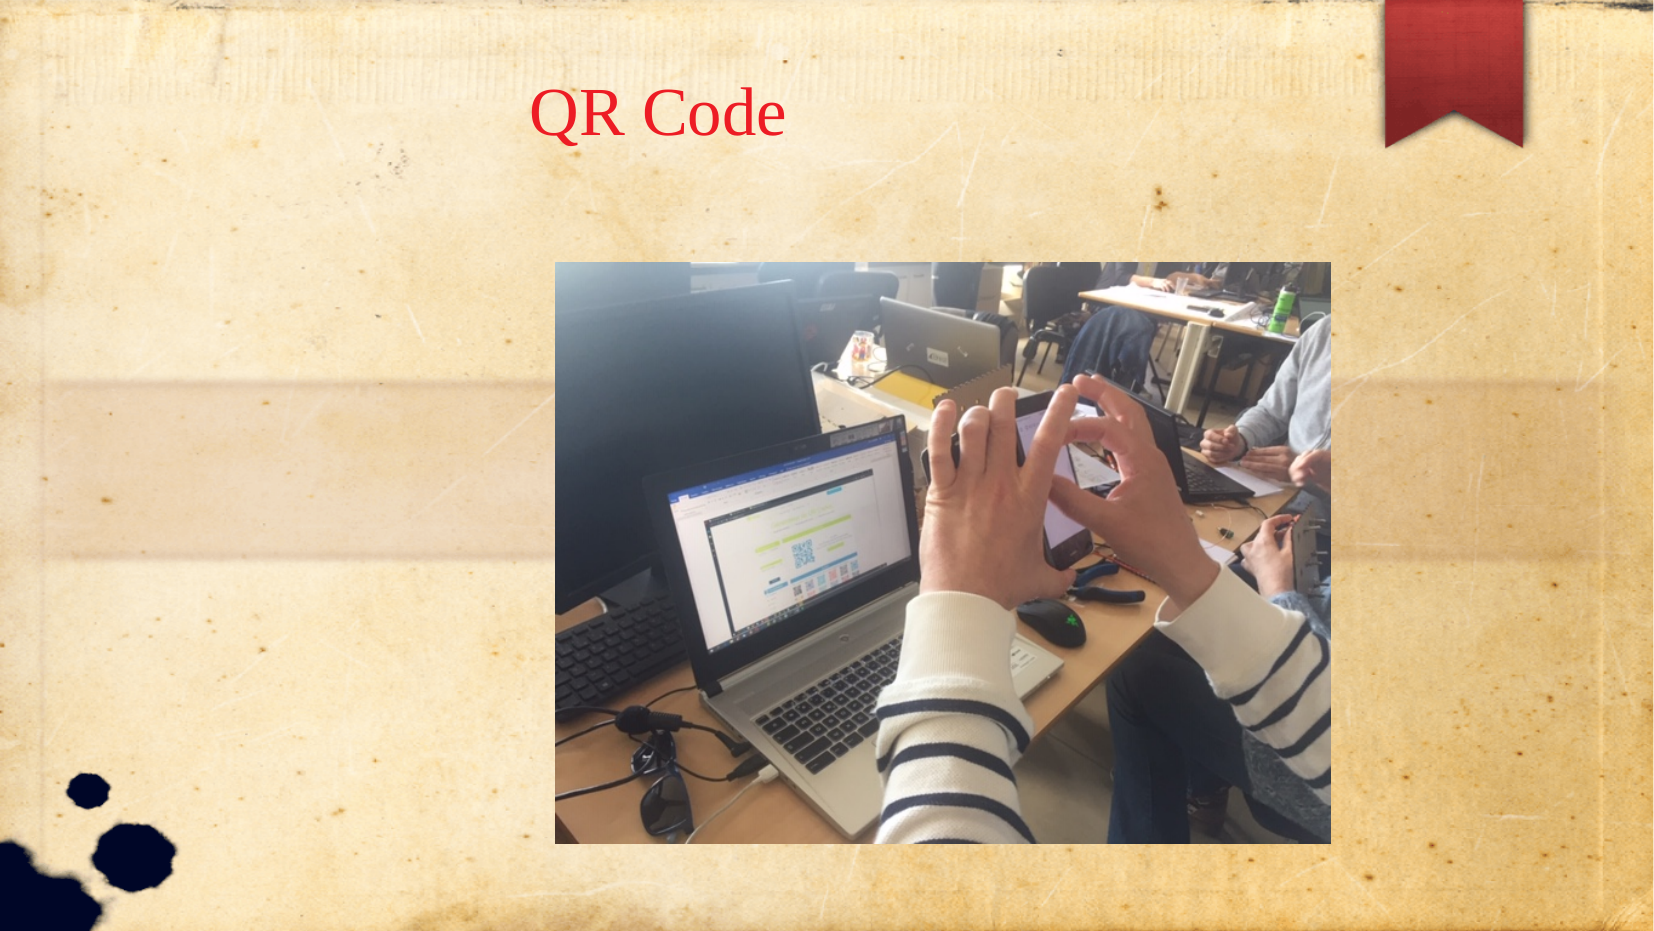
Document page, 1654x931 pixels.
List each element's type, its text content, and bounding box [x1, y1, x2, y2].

picture [0, 0, 1654, 931]
title QR Code [82, 35, 1235, 189]
